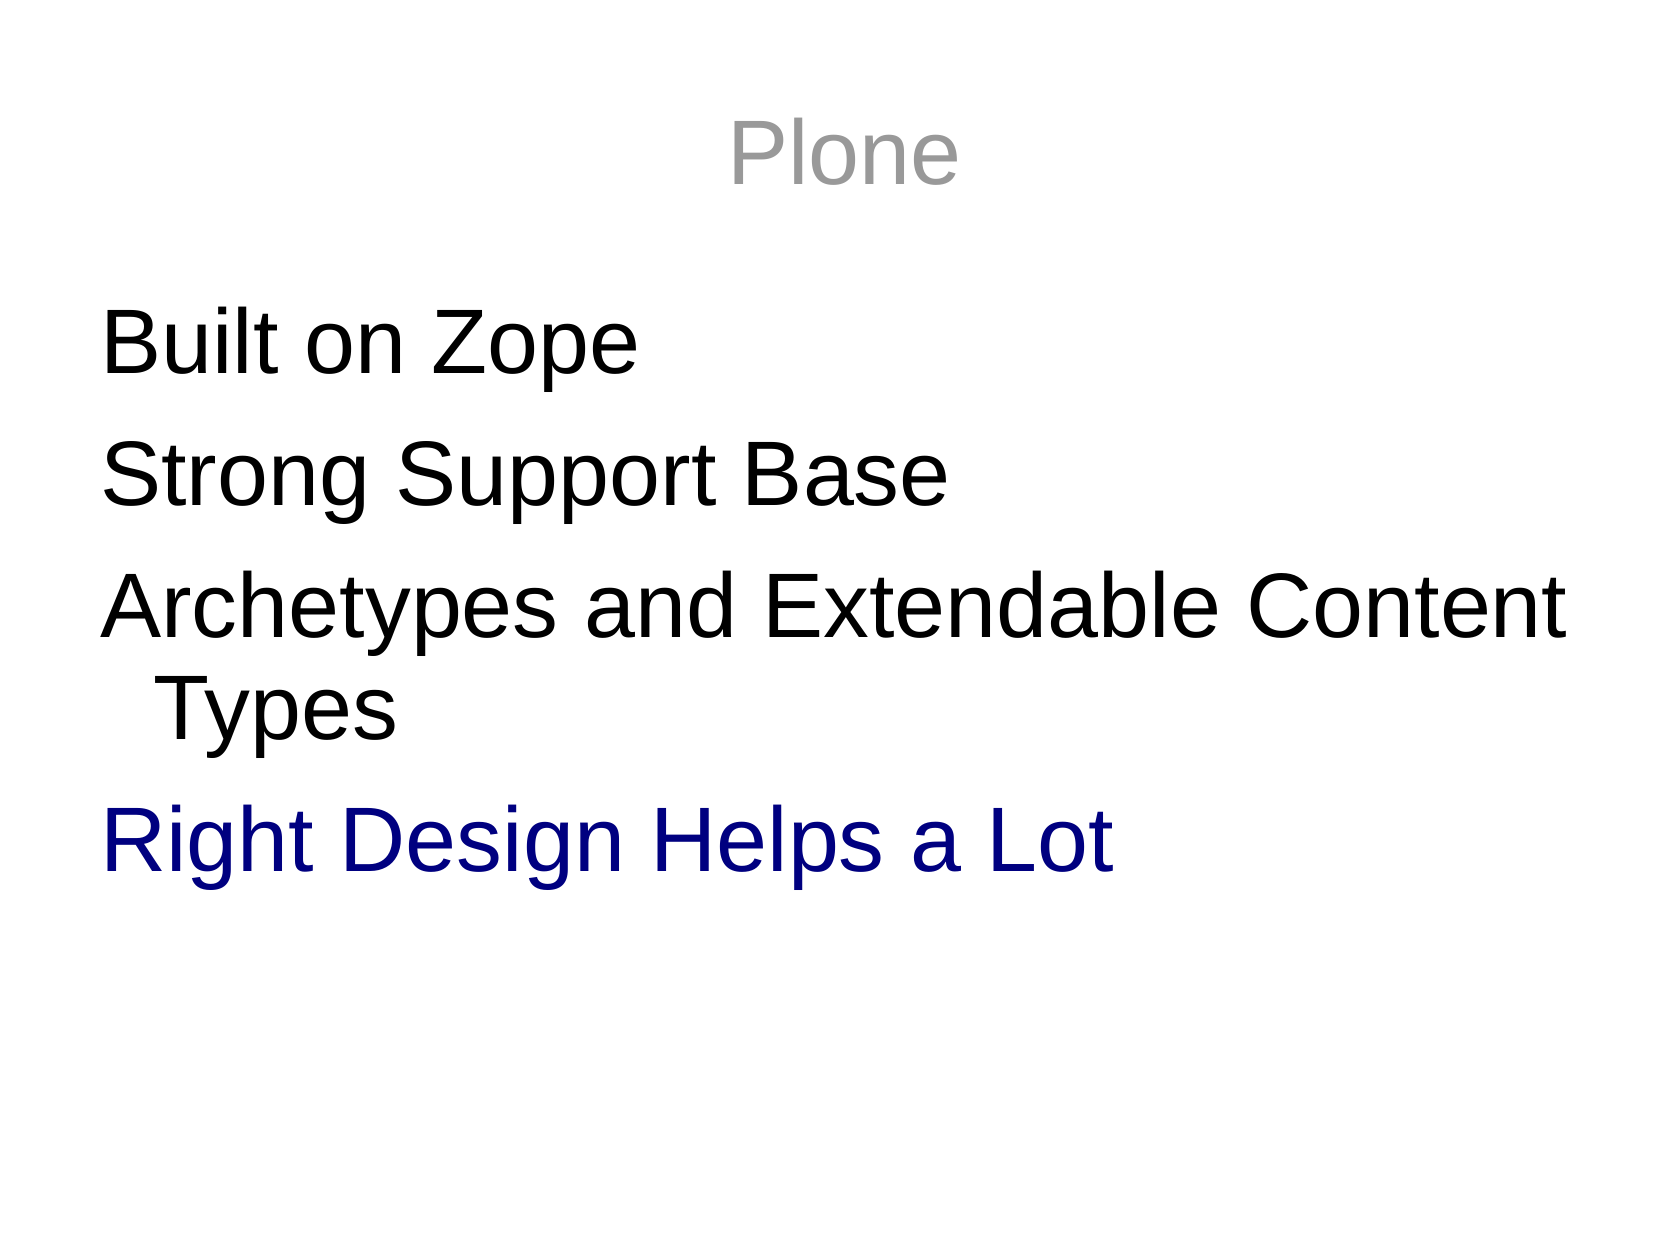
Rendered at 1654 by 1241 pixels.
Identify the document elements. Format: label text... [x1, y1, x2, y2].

list Built on Zope Strong Support Base Archetypes and Extendable Content Types Right Design Helps a Lot [82, 290, 1571, 1094]
title Plone [82, 49, 1571, 257]
